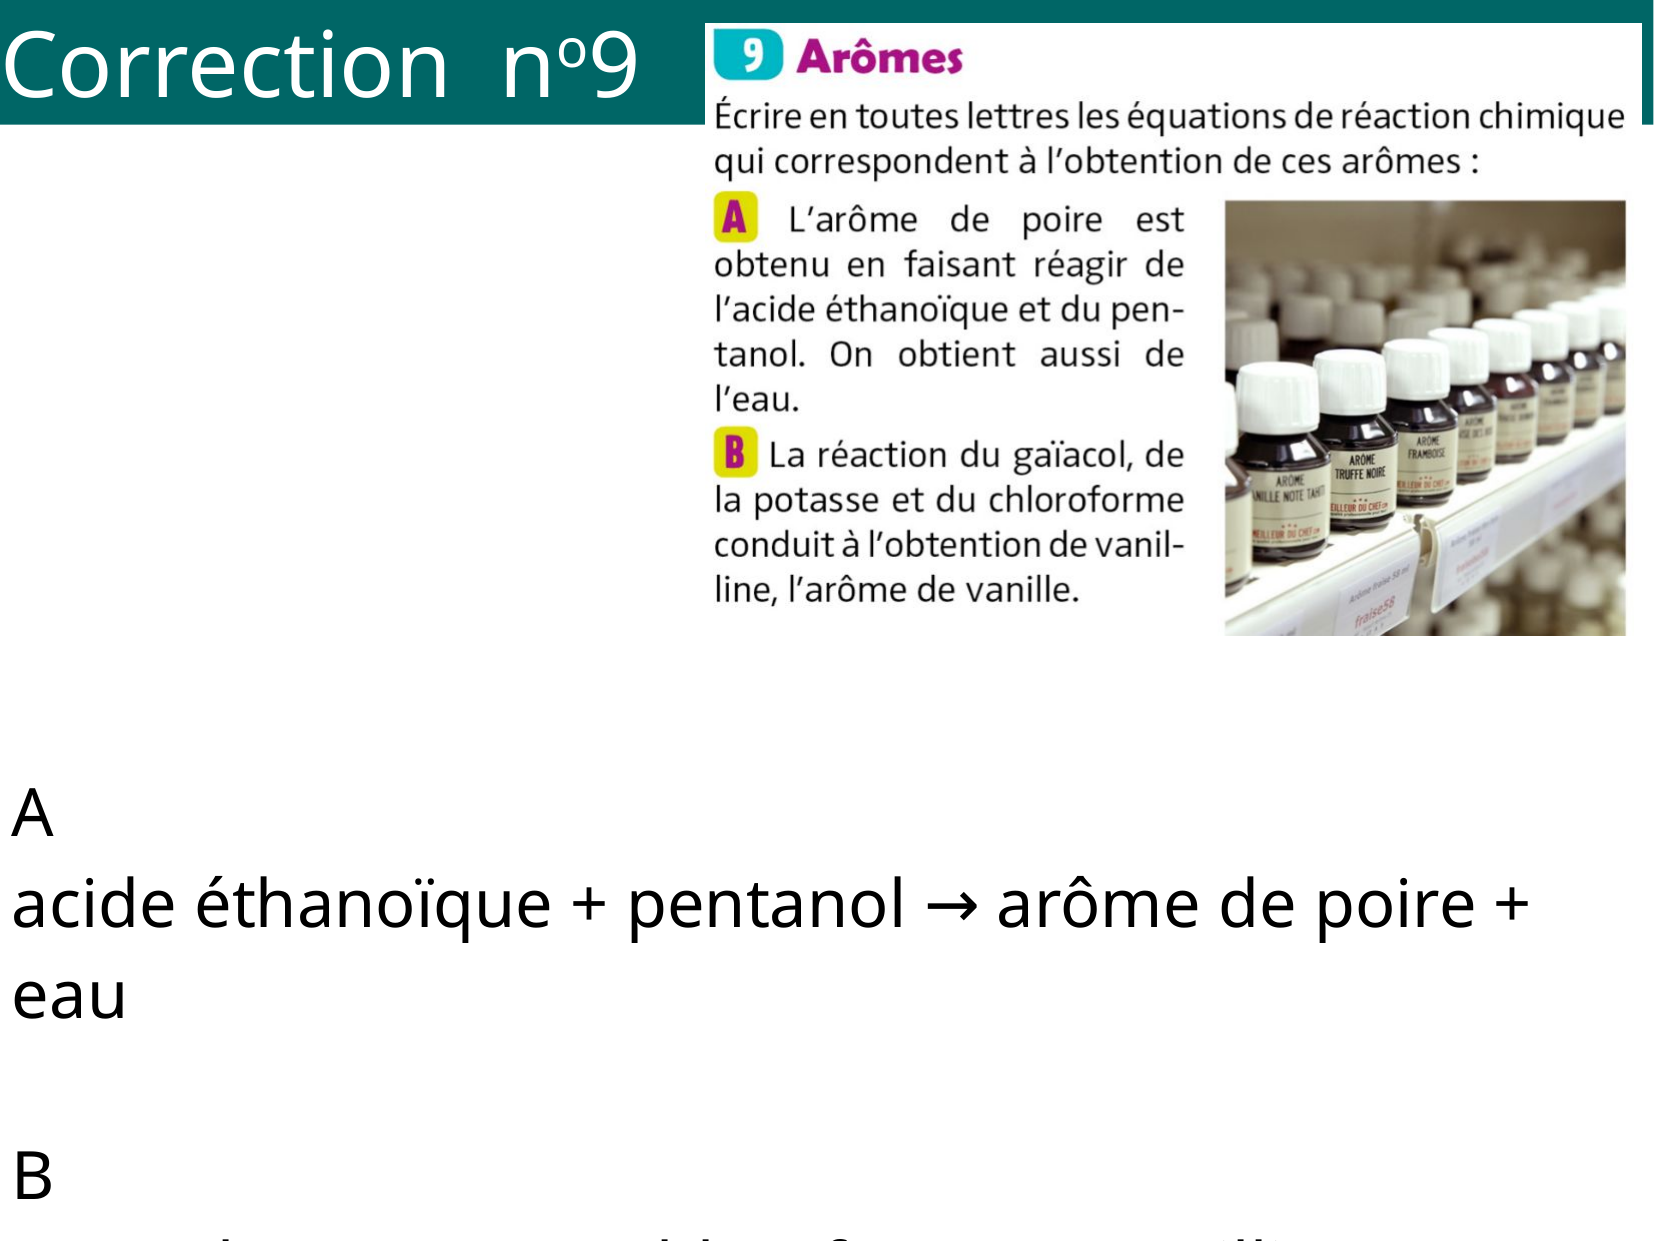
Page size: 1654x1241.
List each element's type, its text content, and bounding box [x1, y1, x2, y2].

title Correction no9 [0, 10, 1654, 114]
picture [705, 23, 1642, 636]
subtitle A acide éthanoïque + pentanol → arôme de poire + eau B gaïacol + potasse + chloroforme → vanilline [11, 129, 1642, 1229]
